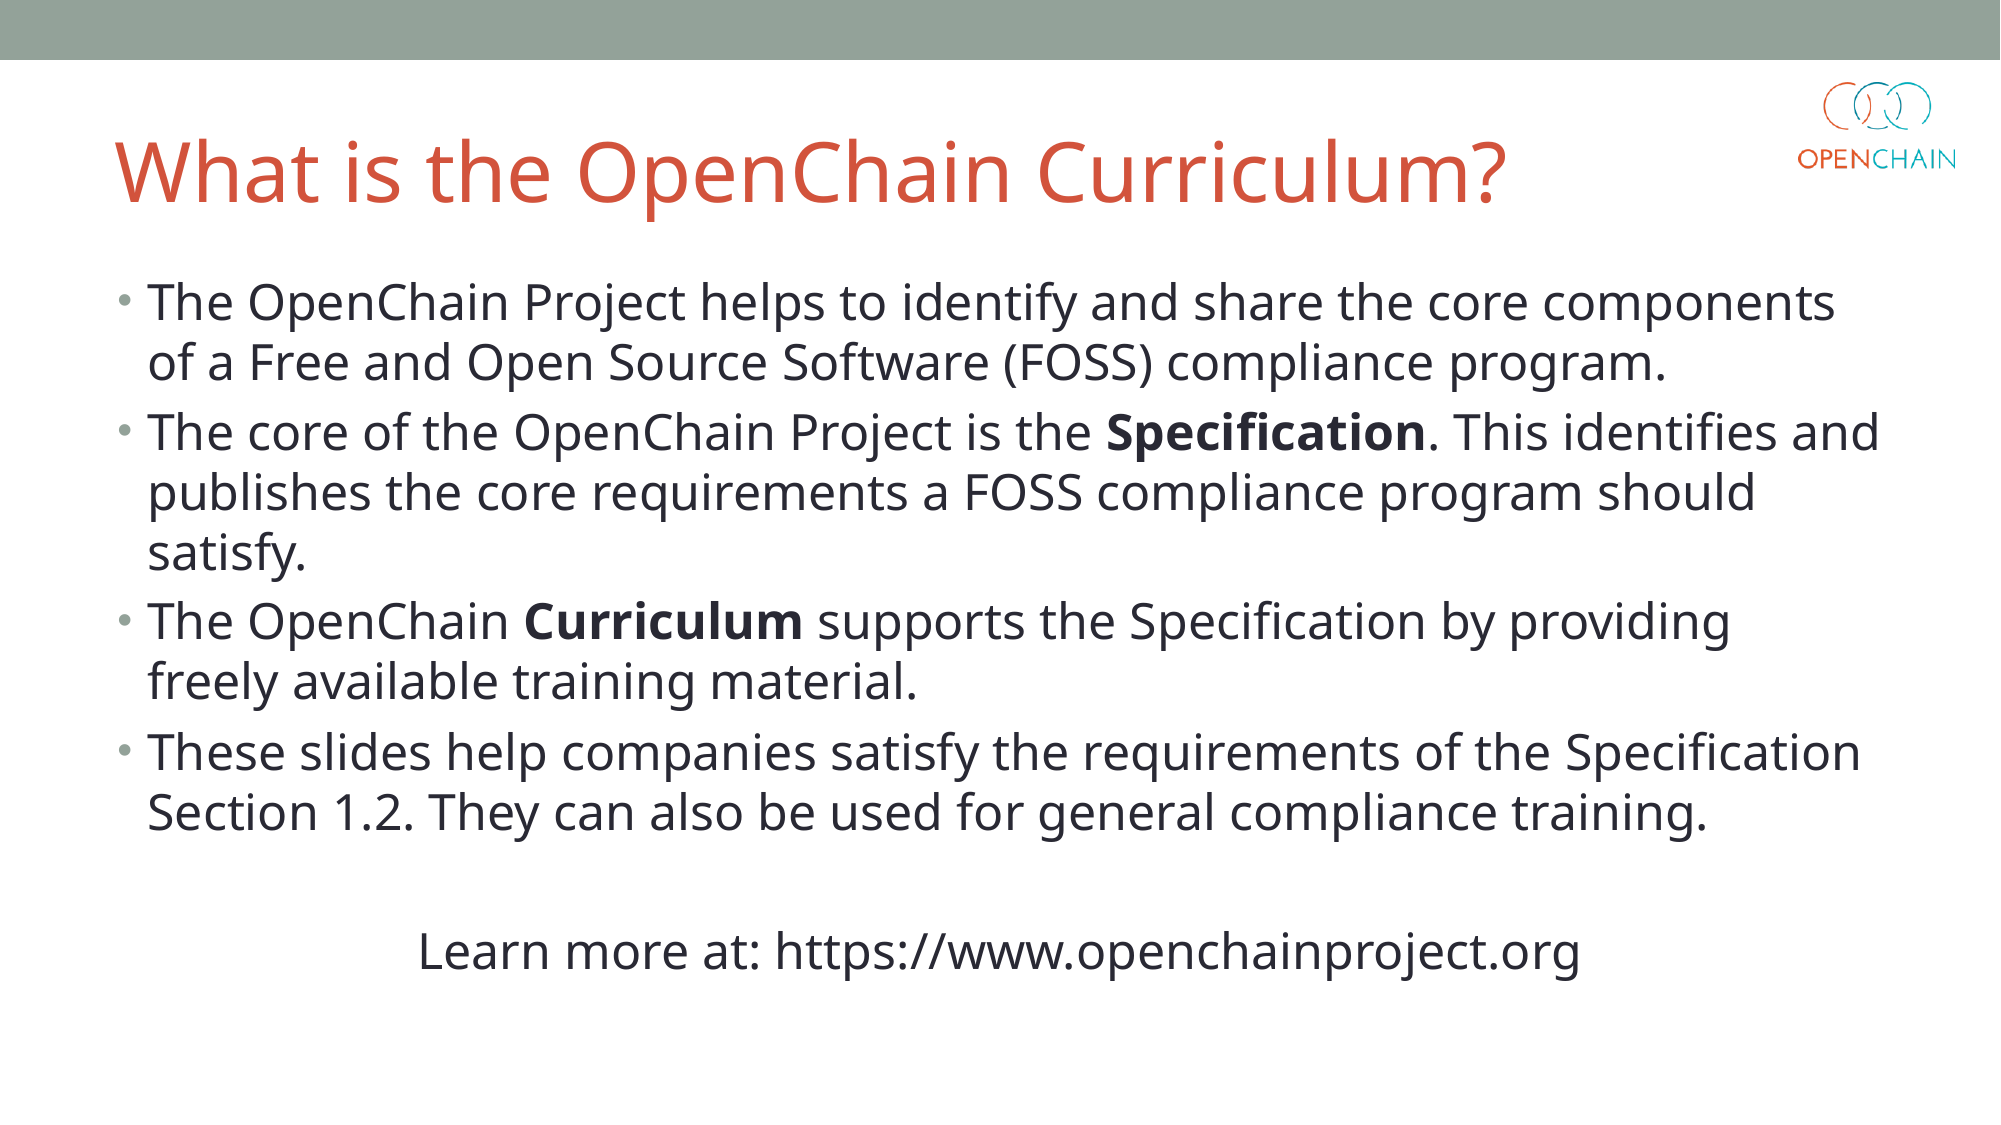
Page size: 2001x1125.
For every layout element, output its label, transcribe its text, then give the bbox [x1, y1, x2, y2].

list The OpenChain Project helps to identify and share the core components of a Free and Open Source Software (FOSS) compliance program. The core of the OpenChain Project is the Specification. This identifies and publishes the core requirements a FOSS compliance program should satisfy. The OpenChain Curriculum supports the Specification by providing freely available training material. These slides help companies satisfy the requirements of the Specification Section 1.2. They can also be used for general compliance training. Learn more at: https://www.openchainproject.org [102, 262, 1898, 1075]
title What is the OpenChain Curriculum? [99, 87, 1900, 250]
picture [1798, 82, 1955, 169]
